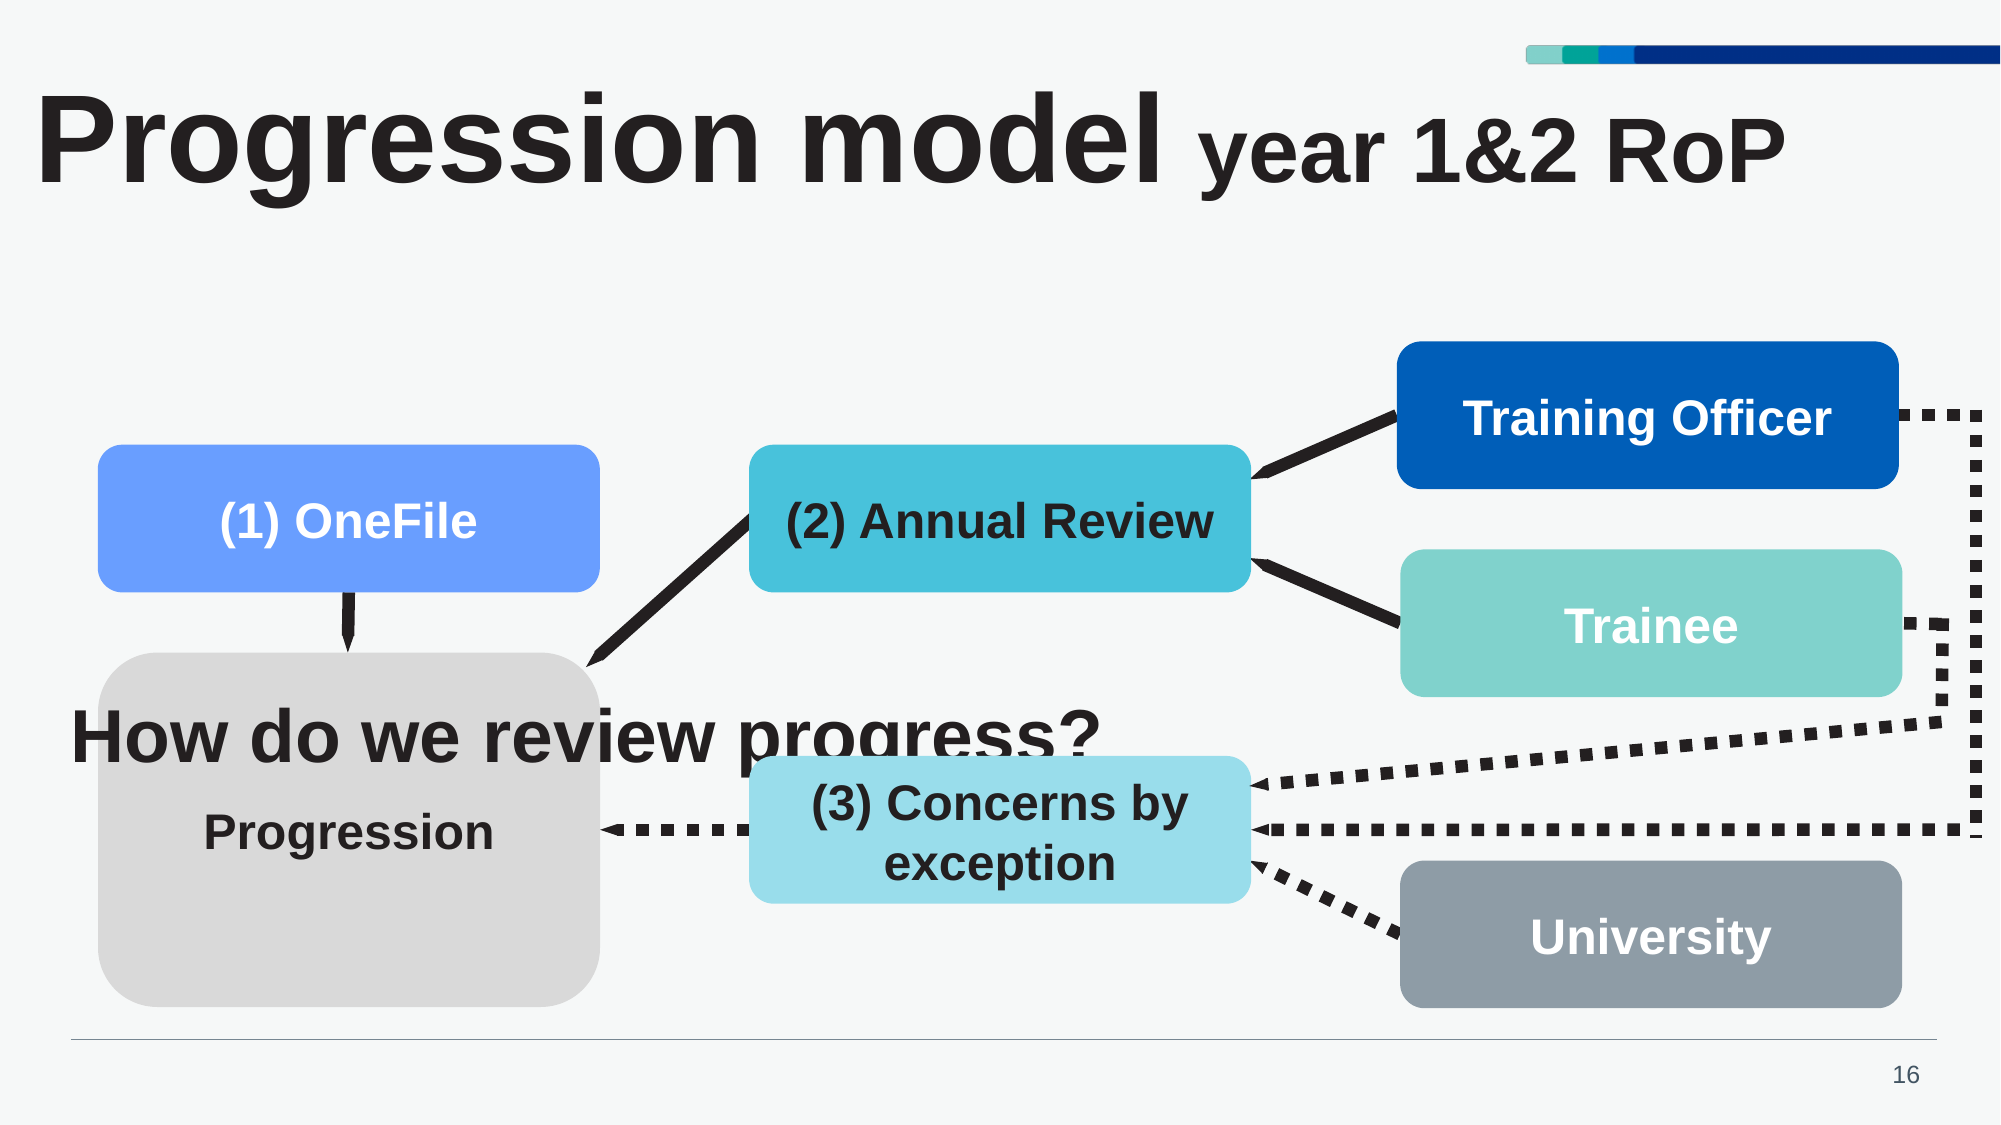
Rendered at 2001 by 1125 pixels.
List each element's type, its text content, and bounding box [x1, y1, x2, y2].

text_box (3) Concerns by exception [749, 755, 1252, 904]
text_box (1) OneFile [97, 444, 600, 593]
text_box Progression model year 1&2 RoP [0, 70, 2000, 213]
title How do we review progress? [70, 204, 1942, 347]
text_box University [1400, 860, 1903, 1009]
text_box Training Officer [1396, 347, 1899, 490]
text_box Trainee [1400, 549, 1903, 698]
text_box (2) Annual Review [749, 444, 1252, 593]
text_box Progression [98, 652, 601, 1008]
